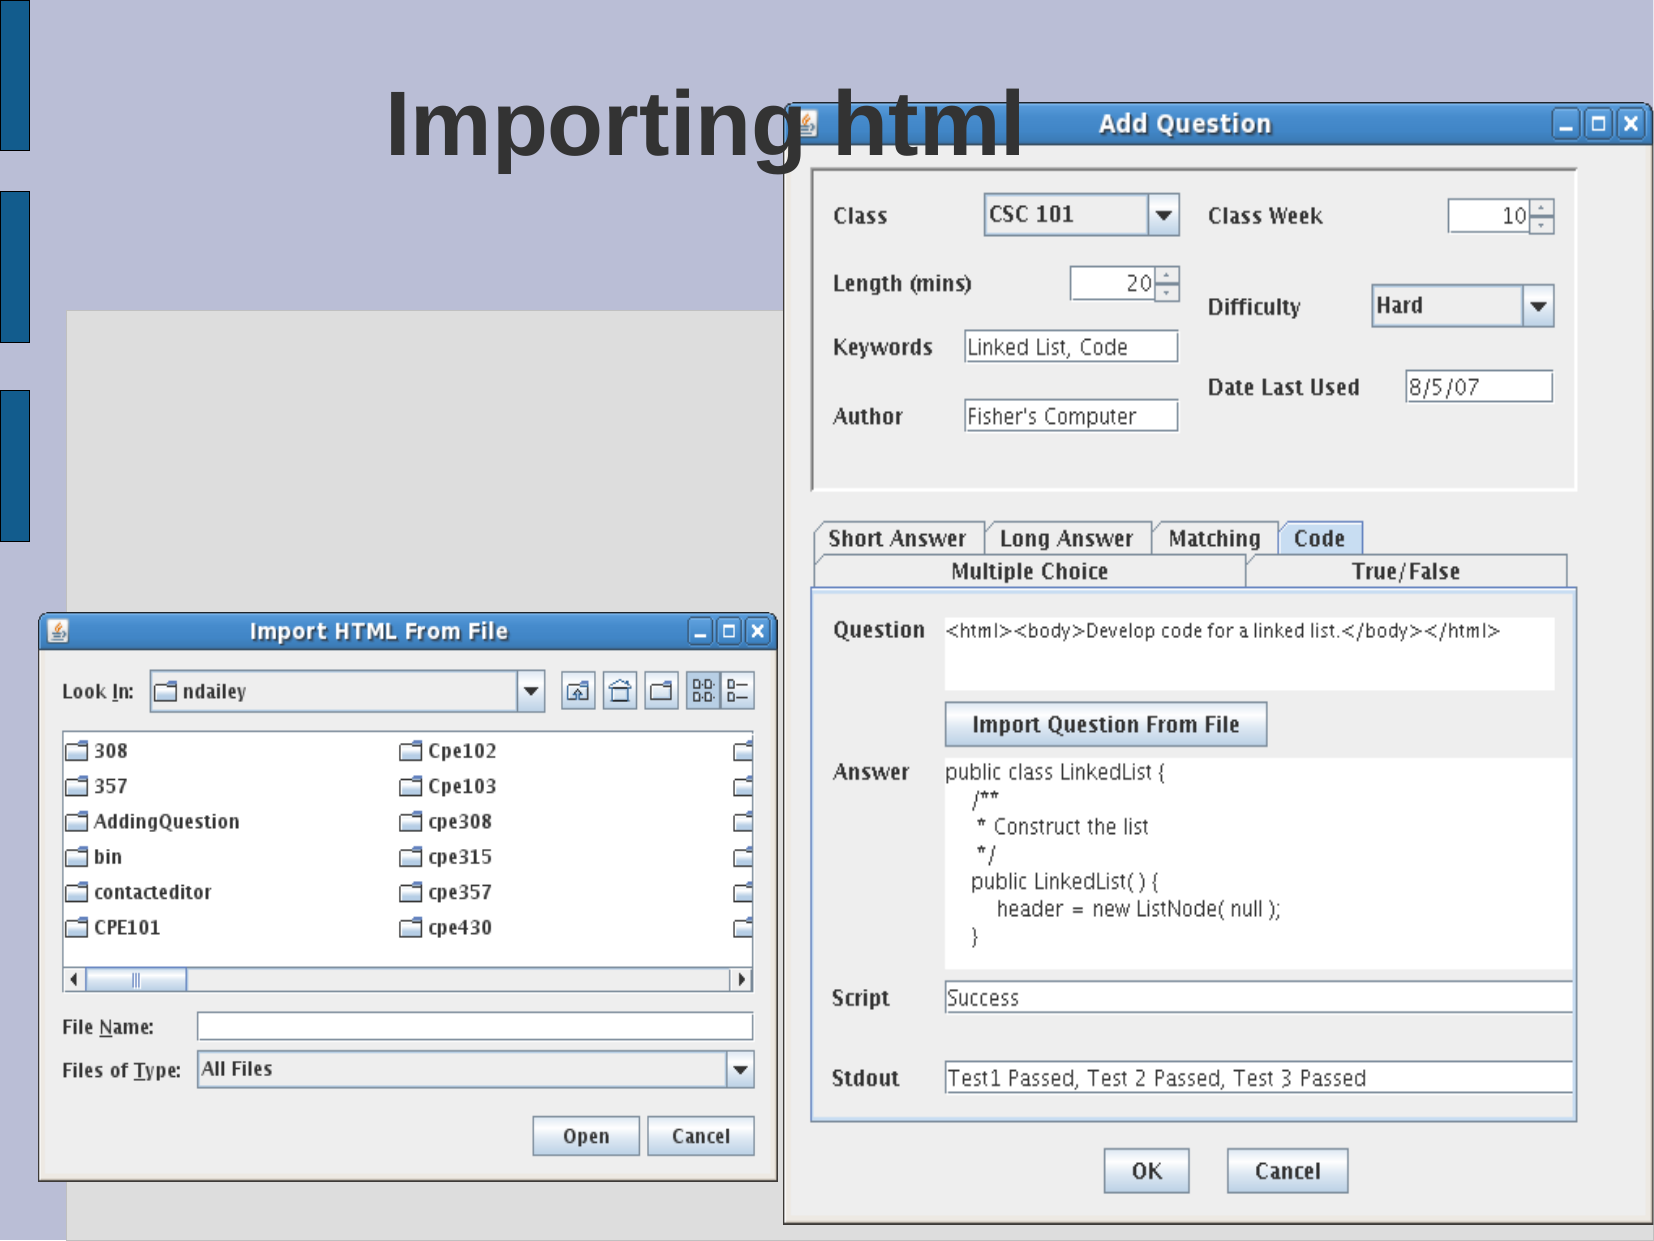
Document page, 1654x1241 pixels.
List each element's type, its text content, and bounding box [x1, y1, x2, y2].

title Importing html [0, 28, 1413, 219]
picture [783, 102, 1654, 1225]
picture [38, 612, 778, 1182]
